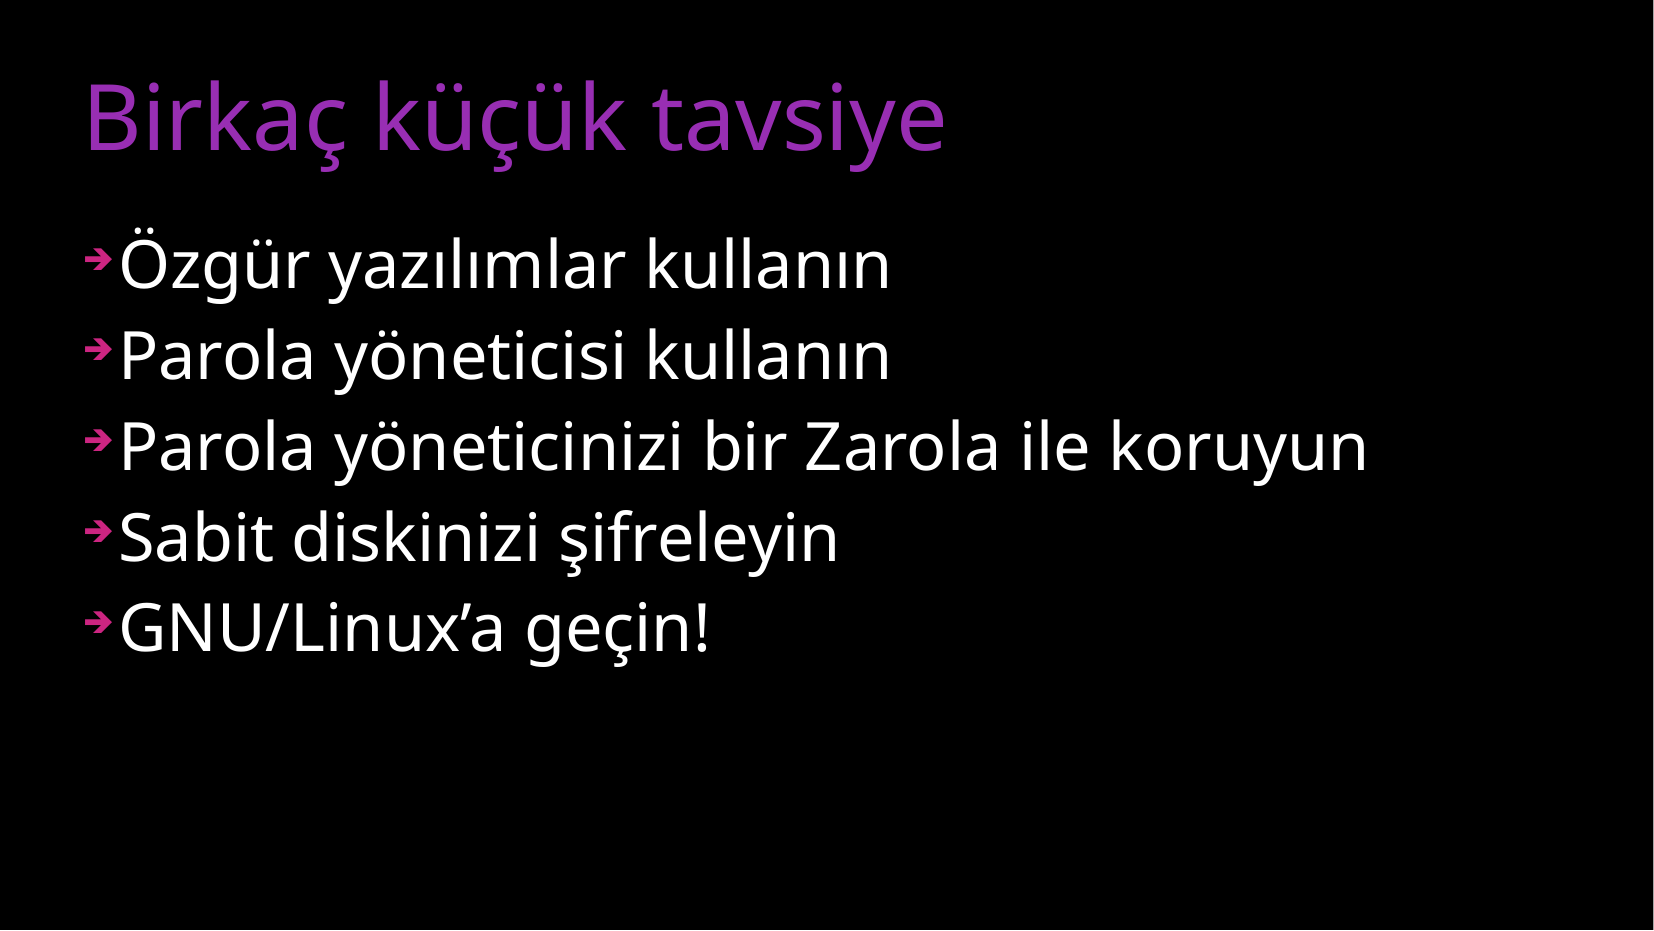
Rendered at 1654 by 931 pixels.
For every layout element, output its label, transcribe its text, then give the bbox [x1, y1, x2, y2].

title Birkaç küçük tavsiye [82, 37, 1571, 193]
subtitle Özgür yazılımlar kullanın Parola yöneticisi kullanın Parola yöneticinizi bir Zarola ile koruyun Sabit diskinizi şifreleyin GNU/Linux’a geçin! [82, 217, 1571, 758]
